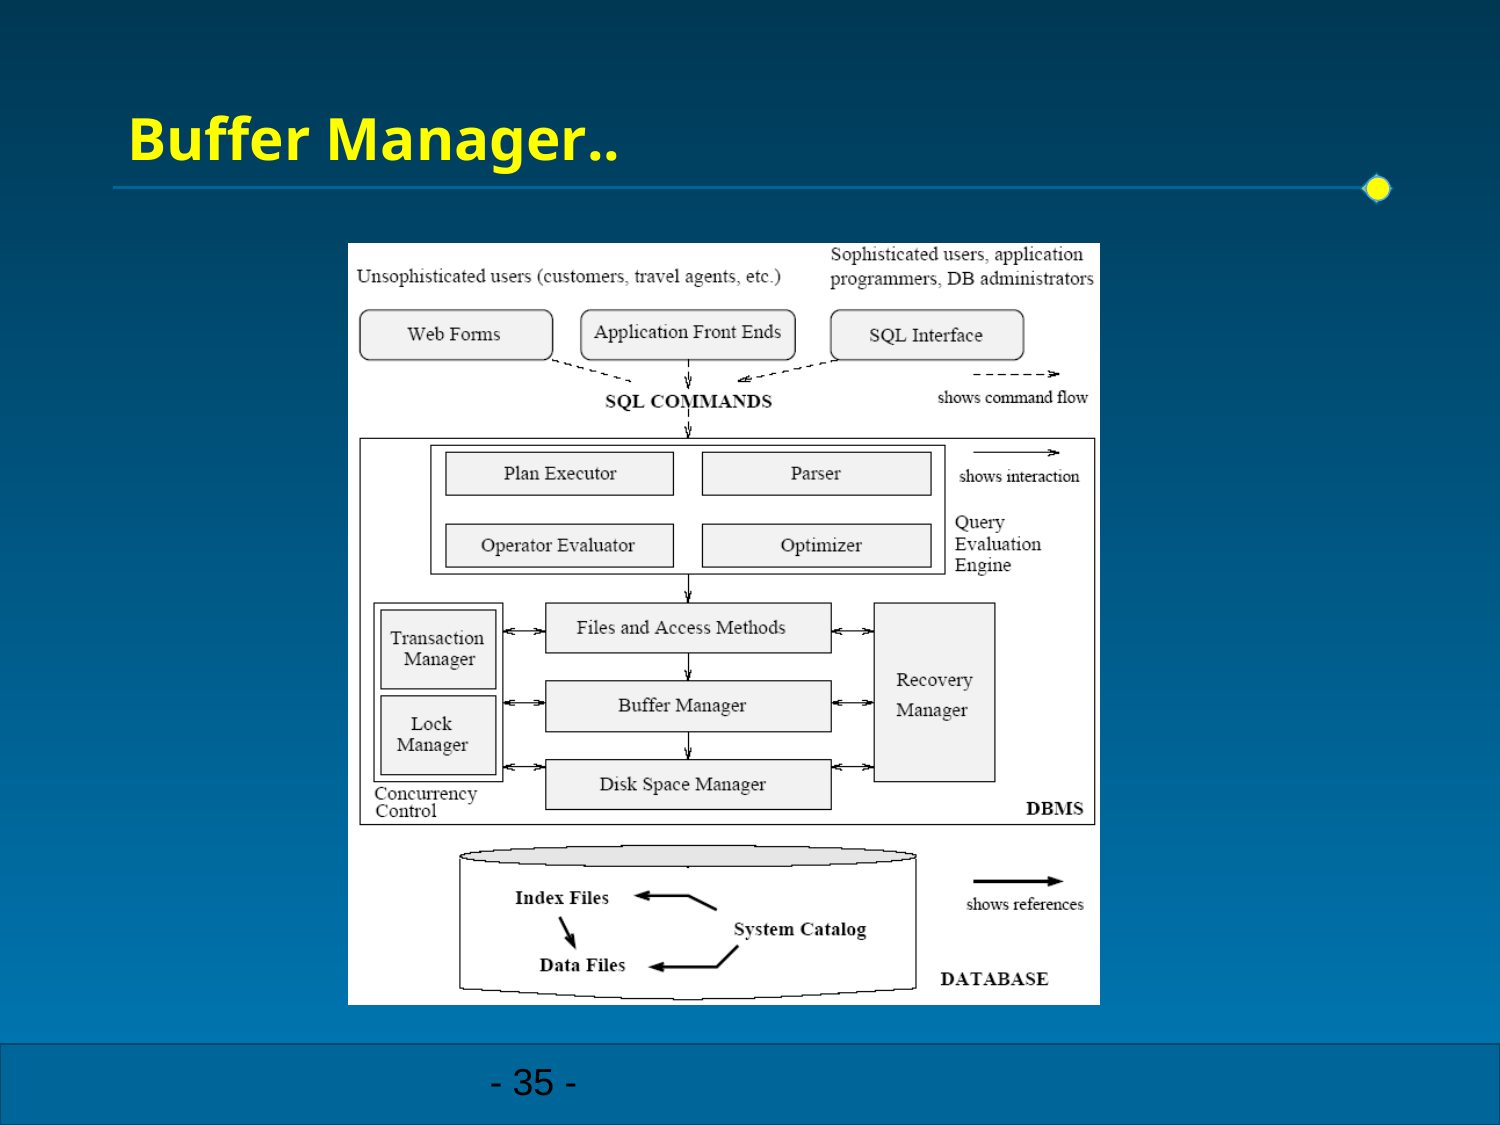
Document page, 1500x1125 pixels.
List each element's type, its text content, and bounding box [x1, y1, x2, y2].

title Buffer Manager.. [112, 94, 1388, 181]
picture [349, 244, 1099, 1004]
